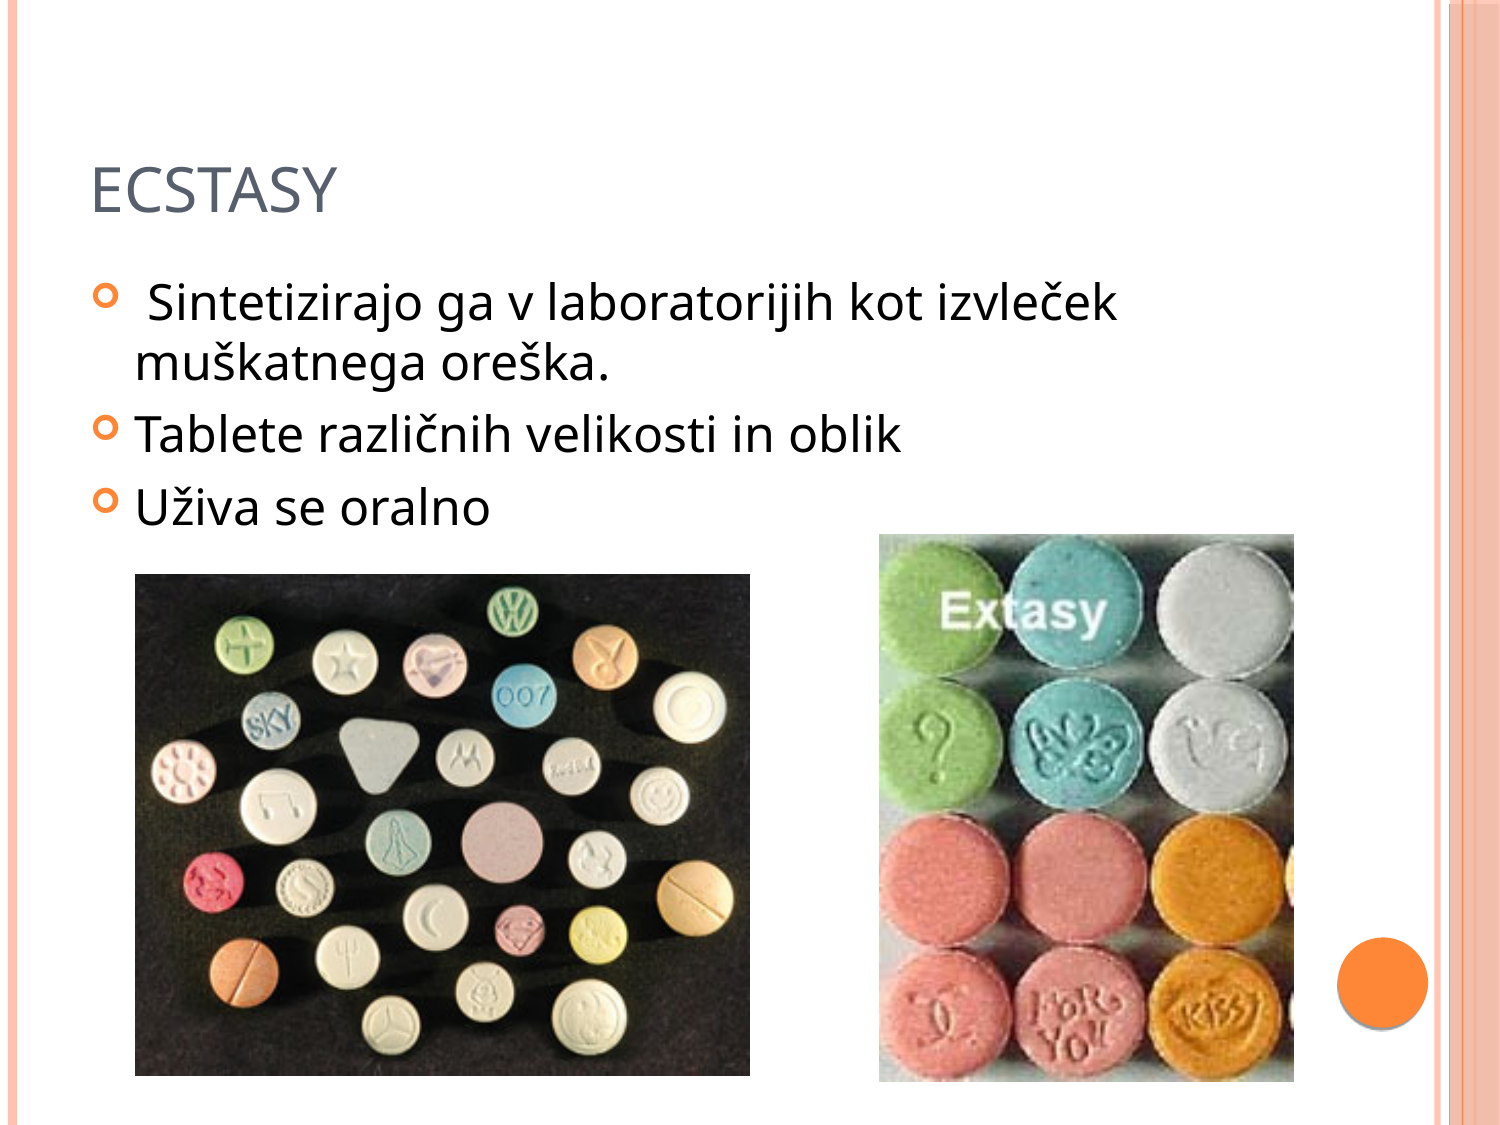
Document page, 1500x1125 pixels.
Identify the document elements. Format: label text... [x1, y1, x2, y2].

picture [135, 574, 750, 1076]
list Sintetizirajo ga v laboratorijih kot izvleček muškatnega oreška. Tablete različnih velikosti in oblik Uživa se oralno [75, 262, 1300, 1062]
title ECSTASY [75, 45, 1300, 233]
picture [879, 534, 1294, 1082]
